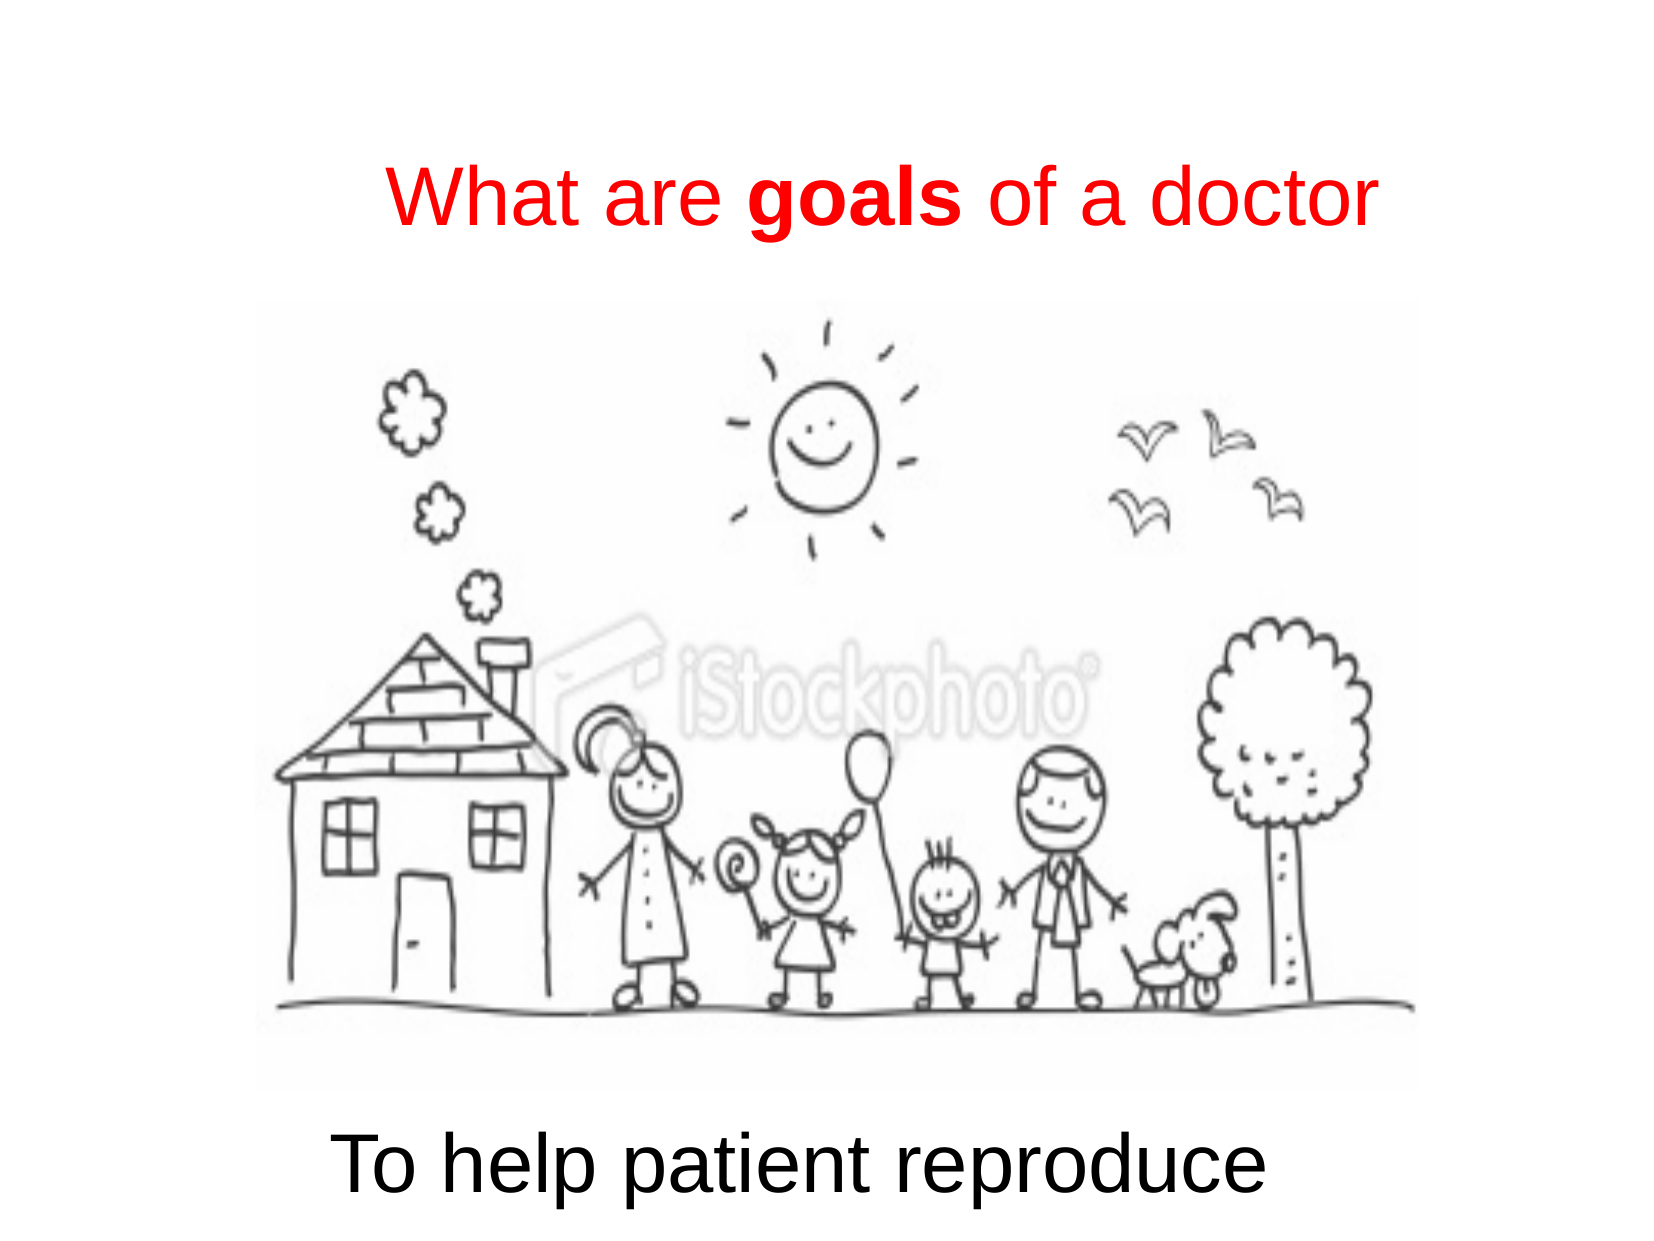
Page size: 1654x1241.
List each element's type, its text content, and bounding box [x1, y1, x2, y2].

text_box What are goals of a doctor [315, 150, 1411, 258]
picture [255, 299, 1419, 1090]
text_box To help patient reproduce [315, 1110, 1456, 1218]
